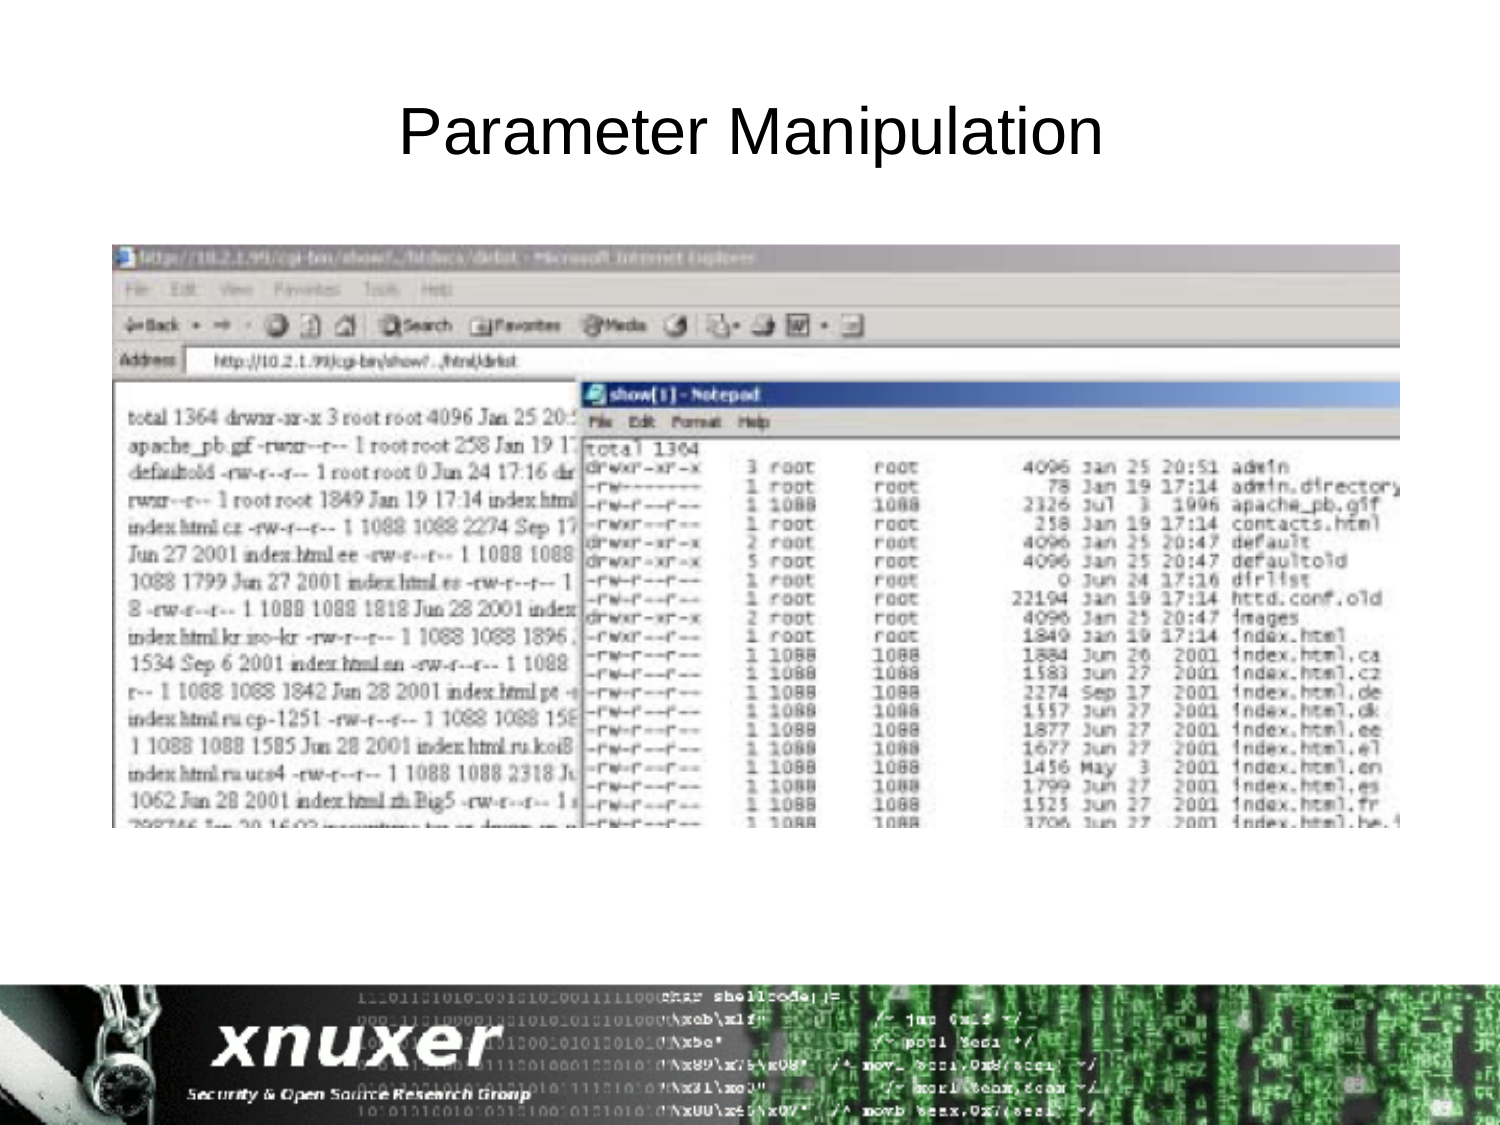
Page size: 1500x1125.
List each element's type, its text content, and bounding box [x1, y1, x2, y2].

title Parameter Manipulation [76, 86, 1427, 177]
picture [0, 0, 1500, 1125]
